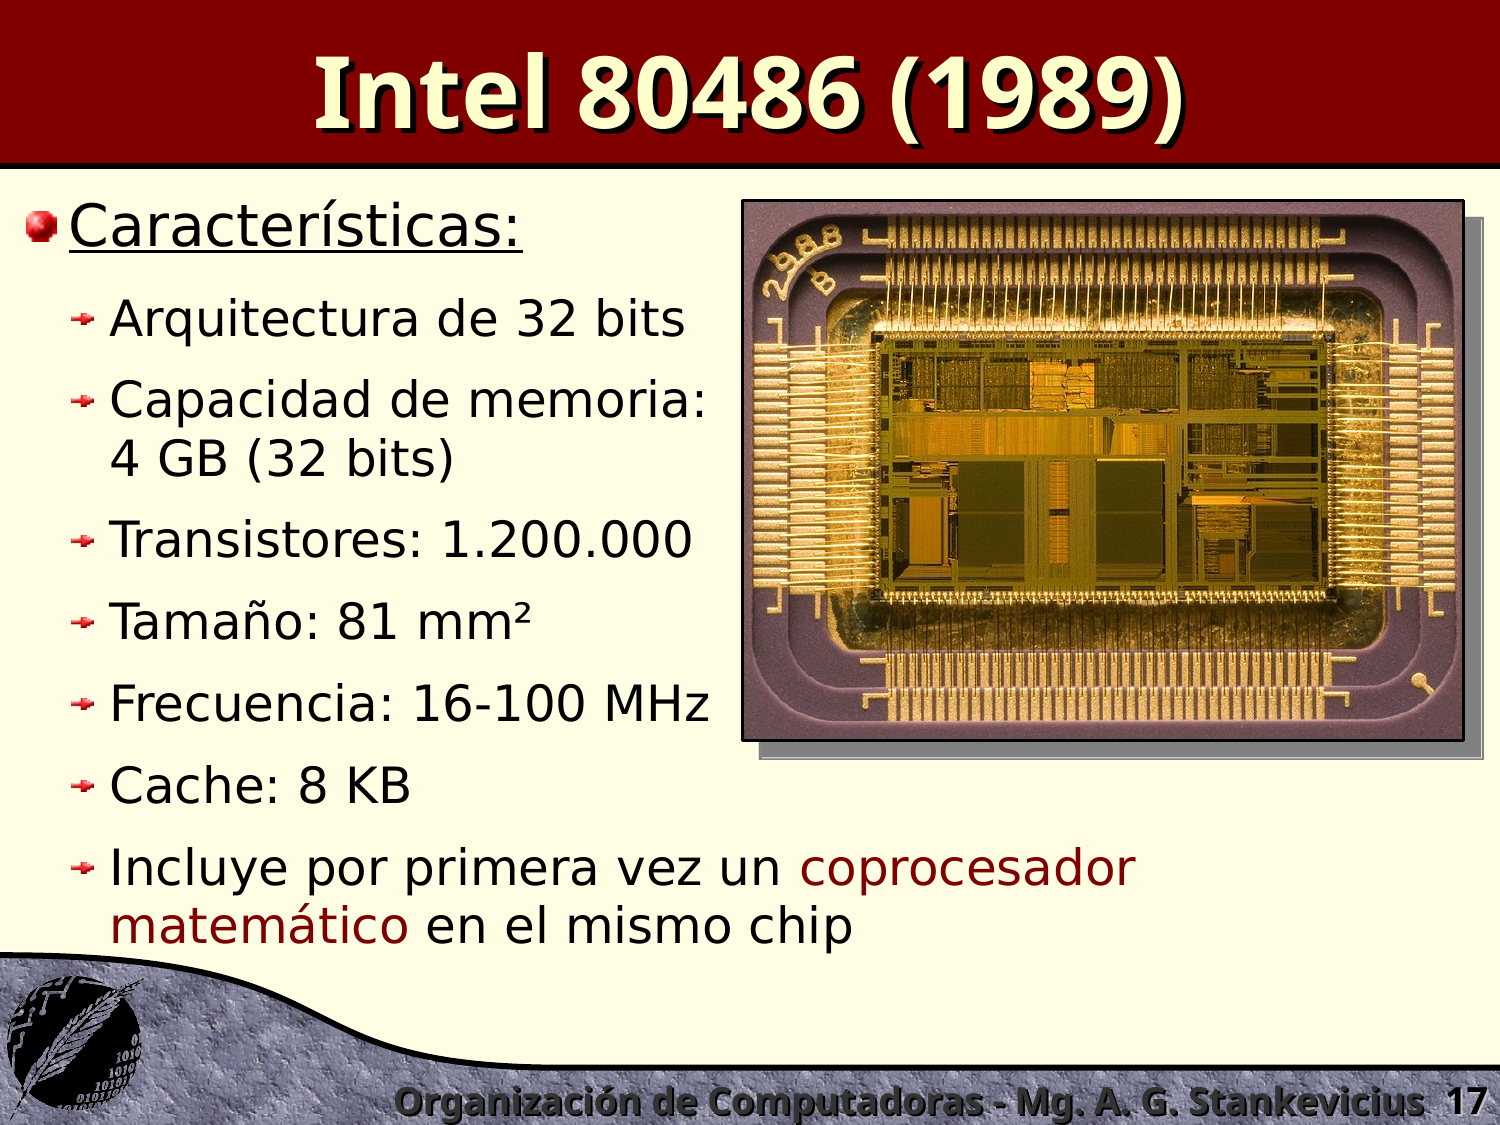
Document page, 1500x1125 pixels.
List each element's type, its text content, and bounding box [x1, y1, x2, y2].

list Características: Arquitectura de 32 bits Capacidad de memoria: 4 GB (32 bits) Transistores: 1.200.000 Tamaño: 81 mm² Frecuencia: 16-100 MHz Cache: 8 KB Incluye por primera vez un coprocesador matemático en el mismo chip [11, 192, 1486, 959]
picture [0, 959, 1500, 1125]
picture [743, 201, 1463, 739]
picture [802, 1100, 806, 1110]
picture [448, 1100, 455, 1110]
picture [1058, 1100, 1065, 1110]
title Intel 80486 (1989) [15, 5, 1485, 160]
